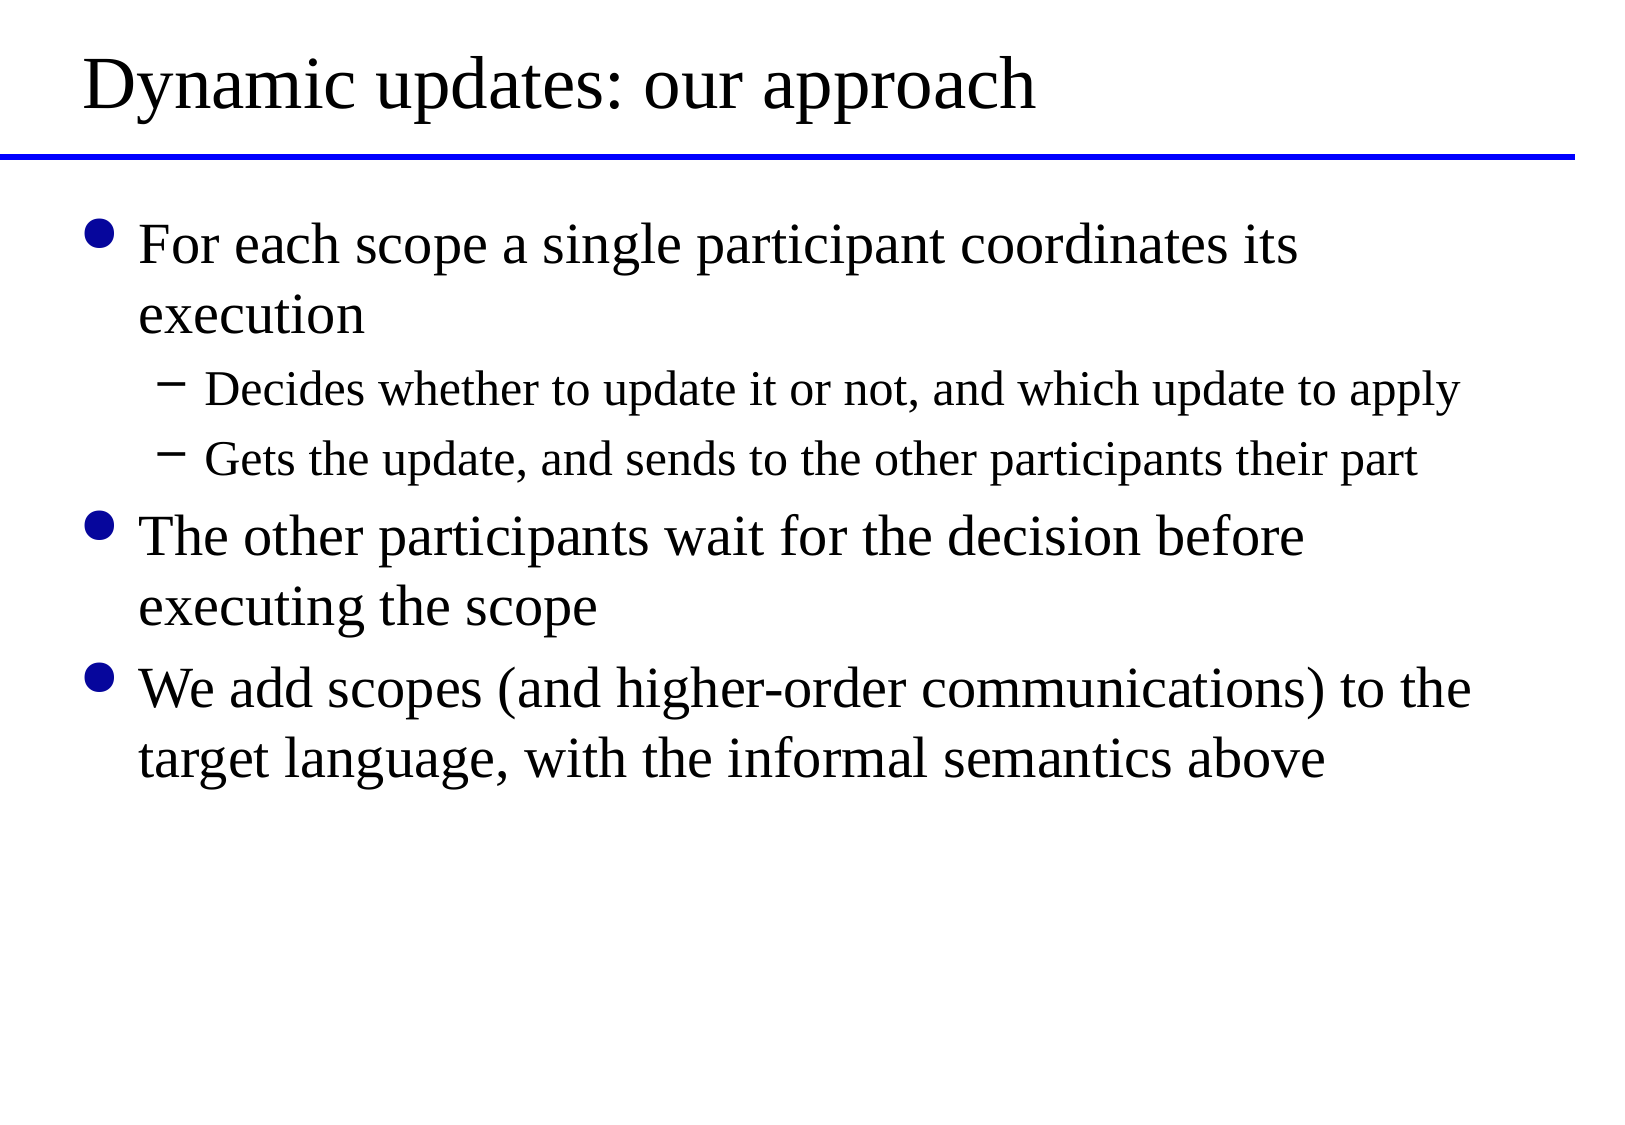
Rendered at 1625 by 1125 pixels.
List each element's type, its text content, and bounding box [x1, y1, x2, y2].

title Dynamic updates: our approach [67, 27, 1544, 131]
list For each scope a single participant coordinates its execution Decides whether to update it or not, and which update to apply Gets the update, and sends to the other participants their part The other participants wait for the decision before executing the scope We add scopes (and higher-order communications) to the target language, with the informal semantics above [67, 198, 1546, 1061]
